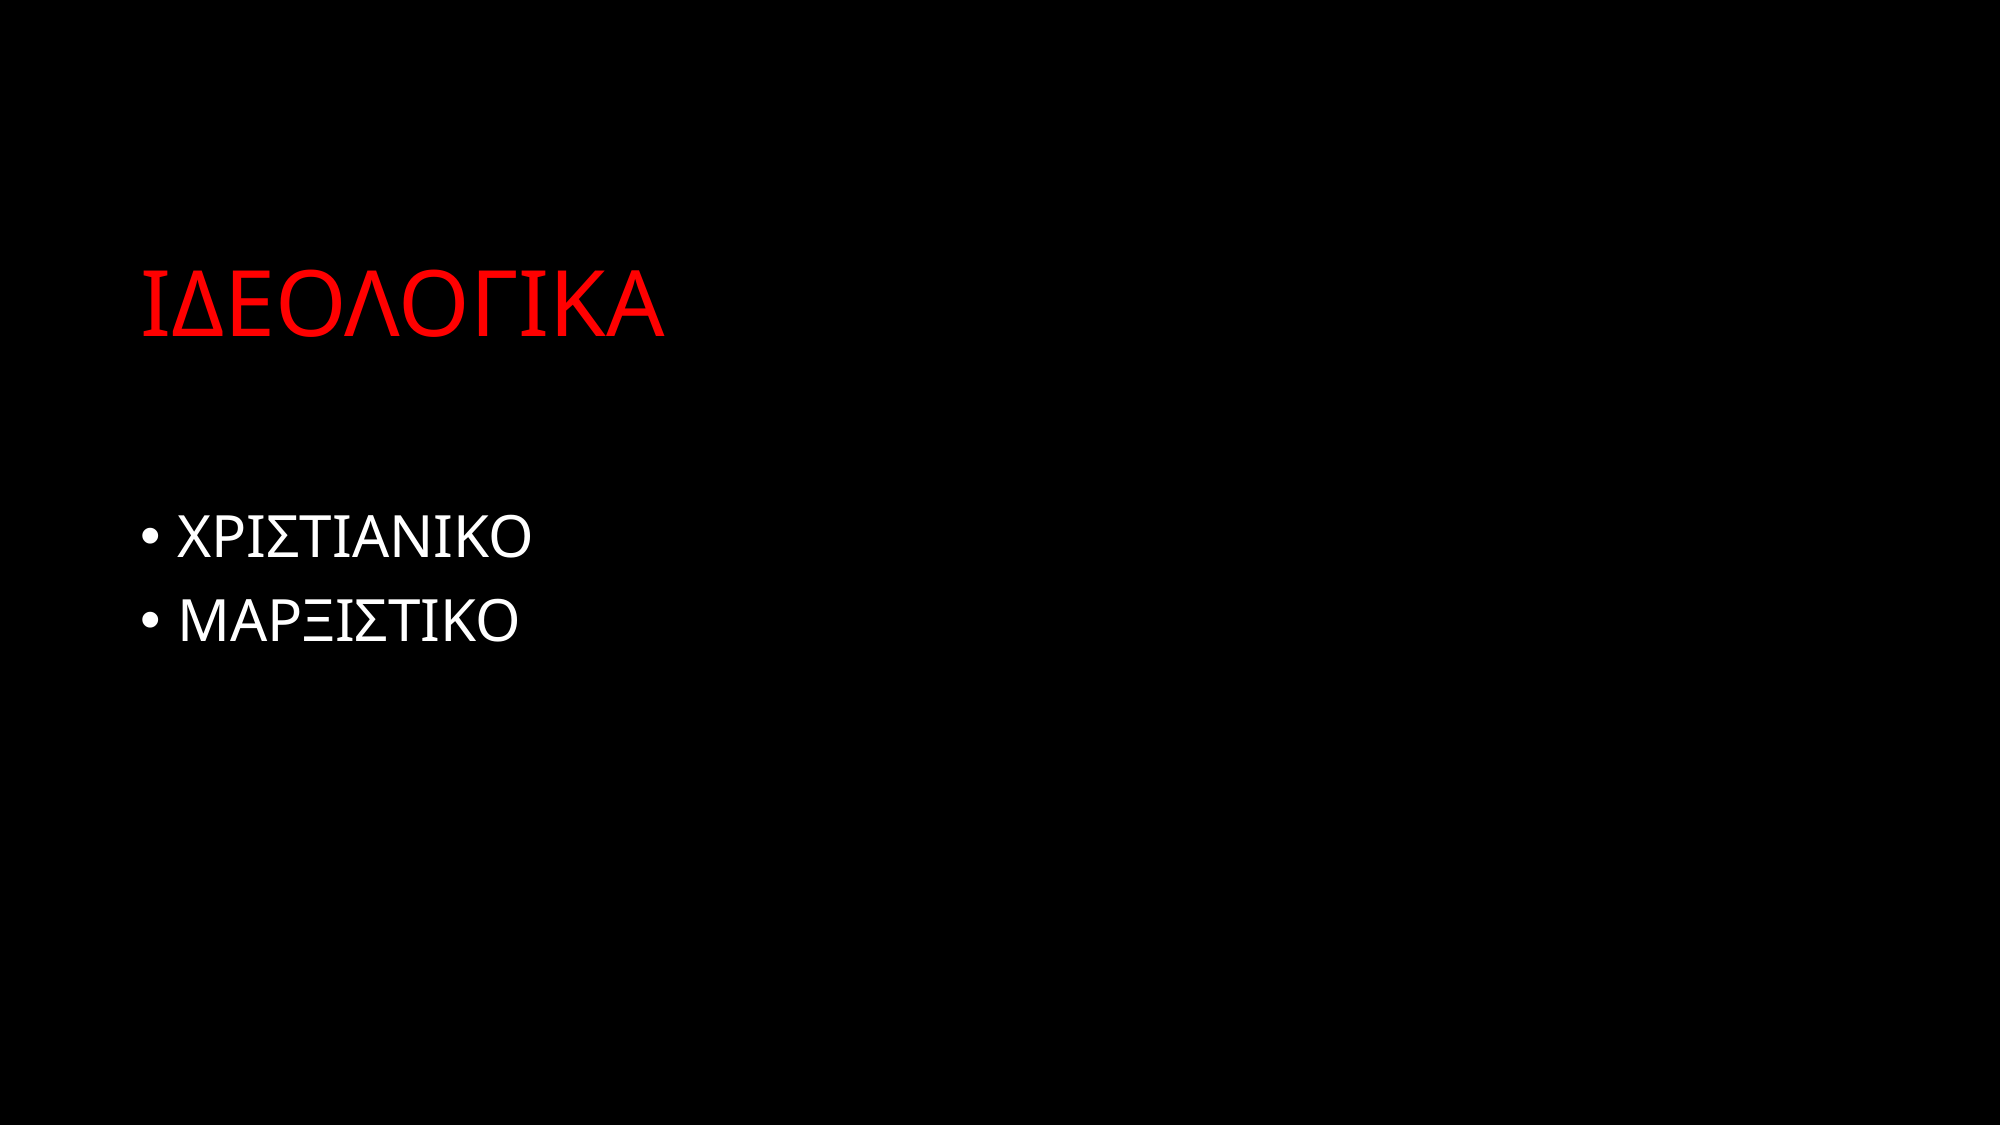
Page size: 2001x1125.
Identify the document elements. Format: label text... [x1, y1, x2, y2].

list ΧΡΙΣΤΙΑΝΙΚΟ ΜΑΡΞΙΣΤΙΚΟ [125, 500, 1172, 757]
title ΙΔΕΟΛΟΓΙΚΑ [125, 249, 774, 386]
